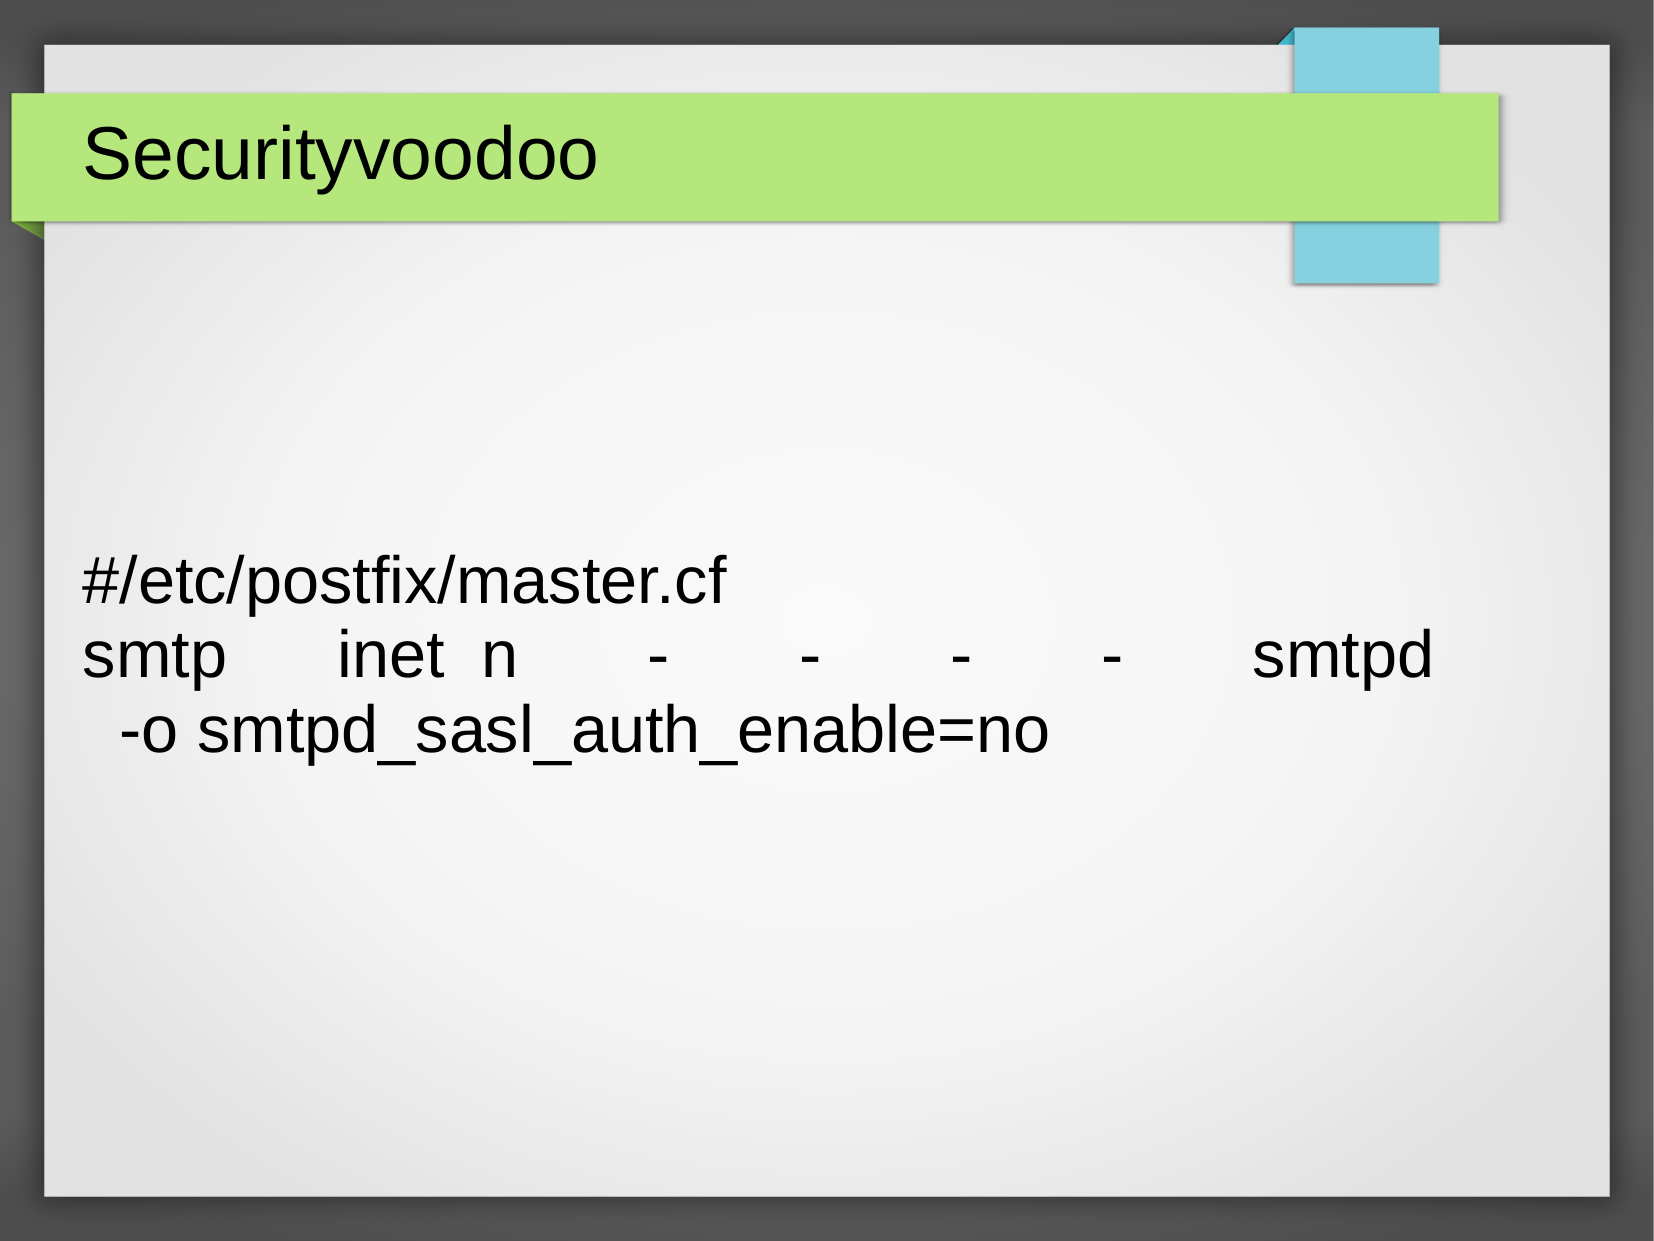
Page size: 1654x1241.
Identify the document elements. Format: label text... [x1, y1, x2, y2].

subtitle #/etc/postfix/master.cf smtp inet n - - - - smtpd -o smtpd_sasl_auth_enable=no [82, 295, 1571, 1015]
title Securityvoodoo [82, 94, 1264, 213]
picture [0, 0, 1654, 1241]
